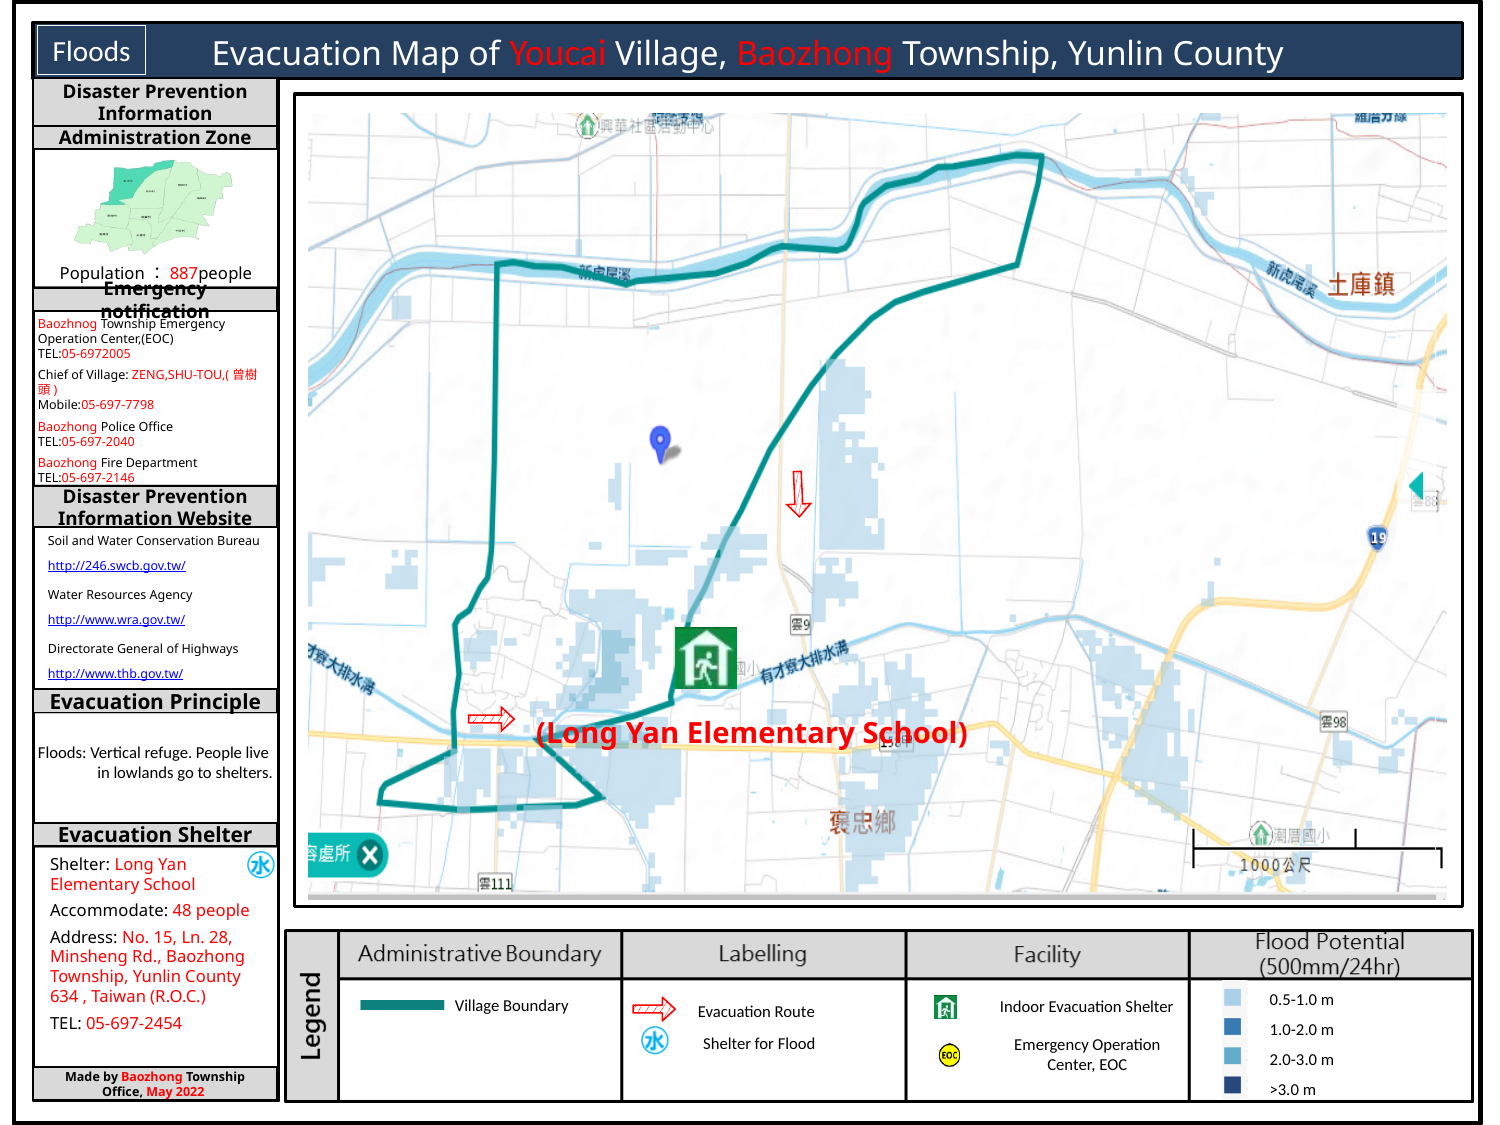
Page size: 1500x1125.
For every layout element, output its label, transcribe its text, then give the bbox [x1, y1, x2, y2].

picture [32, 790, 280, 1102]
text_box Population：887people [34, 255, 278, 287]
text_box Shelter for Flood [633, 1027, 886, 1059]
text_box Baozhnog Township Emergency Operation Center,(EOC) TEL:05-6972005 Chief of Village: ZENG,SHU-TOU,(曾樹頭) Mobile:05-697-7798 Baozhong Police Office TEL:05-697-2040 Baozhong Fire Department TEL:05-697-2146 [23, 308, 278, 493]
text_box [468, 707, 513, 731]
picture [32, 493, 280, 734]
text_box Evacuation Map of Youcai Village, Baozhong Township, Yunlin County [32, 22, 1463, 79]
text_box Disaster Prevention Information Website [33, 486, 278, 528]
text_box Soil and Water Conservation Bureau http://246.swcb.gov.tw/ Water Resources Agency http://www.wra.gov.tw/ Directorate General of Highways http://www.thb.gov.tw/ [33, 525, 280, 691]
text_box 0.5-1.0 m 1.0-2.0 m 2.0-3.0 m >3.0 m [1254, 984, 1476, 1094]
picture [32, 79, 280, 525]
text_box Shelter: Long Yan Elementary School Accommodate: 48 people Address: No. 15, Ln. 28, Minsheng Rd., Baozhong Township, Yunlin County 634 , Taiwan (R.O.C.) TEL: 05-697-2454 [35, 846, 277, 1067]
text_box Evacuation Principle [33, 689, 278, 713]
text_box Indoor Evacuation Shelter [976, 987, 1198, 1025]
text_box (Long Yan Elementary School) [513, 707, 983, 757]
text_box Floods: Vertical refuge. People live in lowlands go to shelters. [23, 734, 291, 790]
text_box Evacuation Shelter [33, 822, 278, 846]
text_box Emergency notification [33, 287, 278, 312]
picture [284, 922, 1474, 1103]
picture [308, 113, 1447, 900]
text_box Floods [37, 25, 146, 75]
text_box Village Boundary [382, 987, 641, 1024]
text_box [786, 471, 811, 517]
text_box Disaster Prevention Information [33, 78, 278, 125]
text_box Evacuation Route [627, 992, 886, 1029]
text_box Emergency Operation Center, EOC [976, 1035, 1199, 1072]
text_box Administration Zone [33, 125, 278, 149]
text_box [633, 997, 676, 1021]
text_box Made by Baozhong Township Office, May 2022 [33, 1067, 278, 1100]
